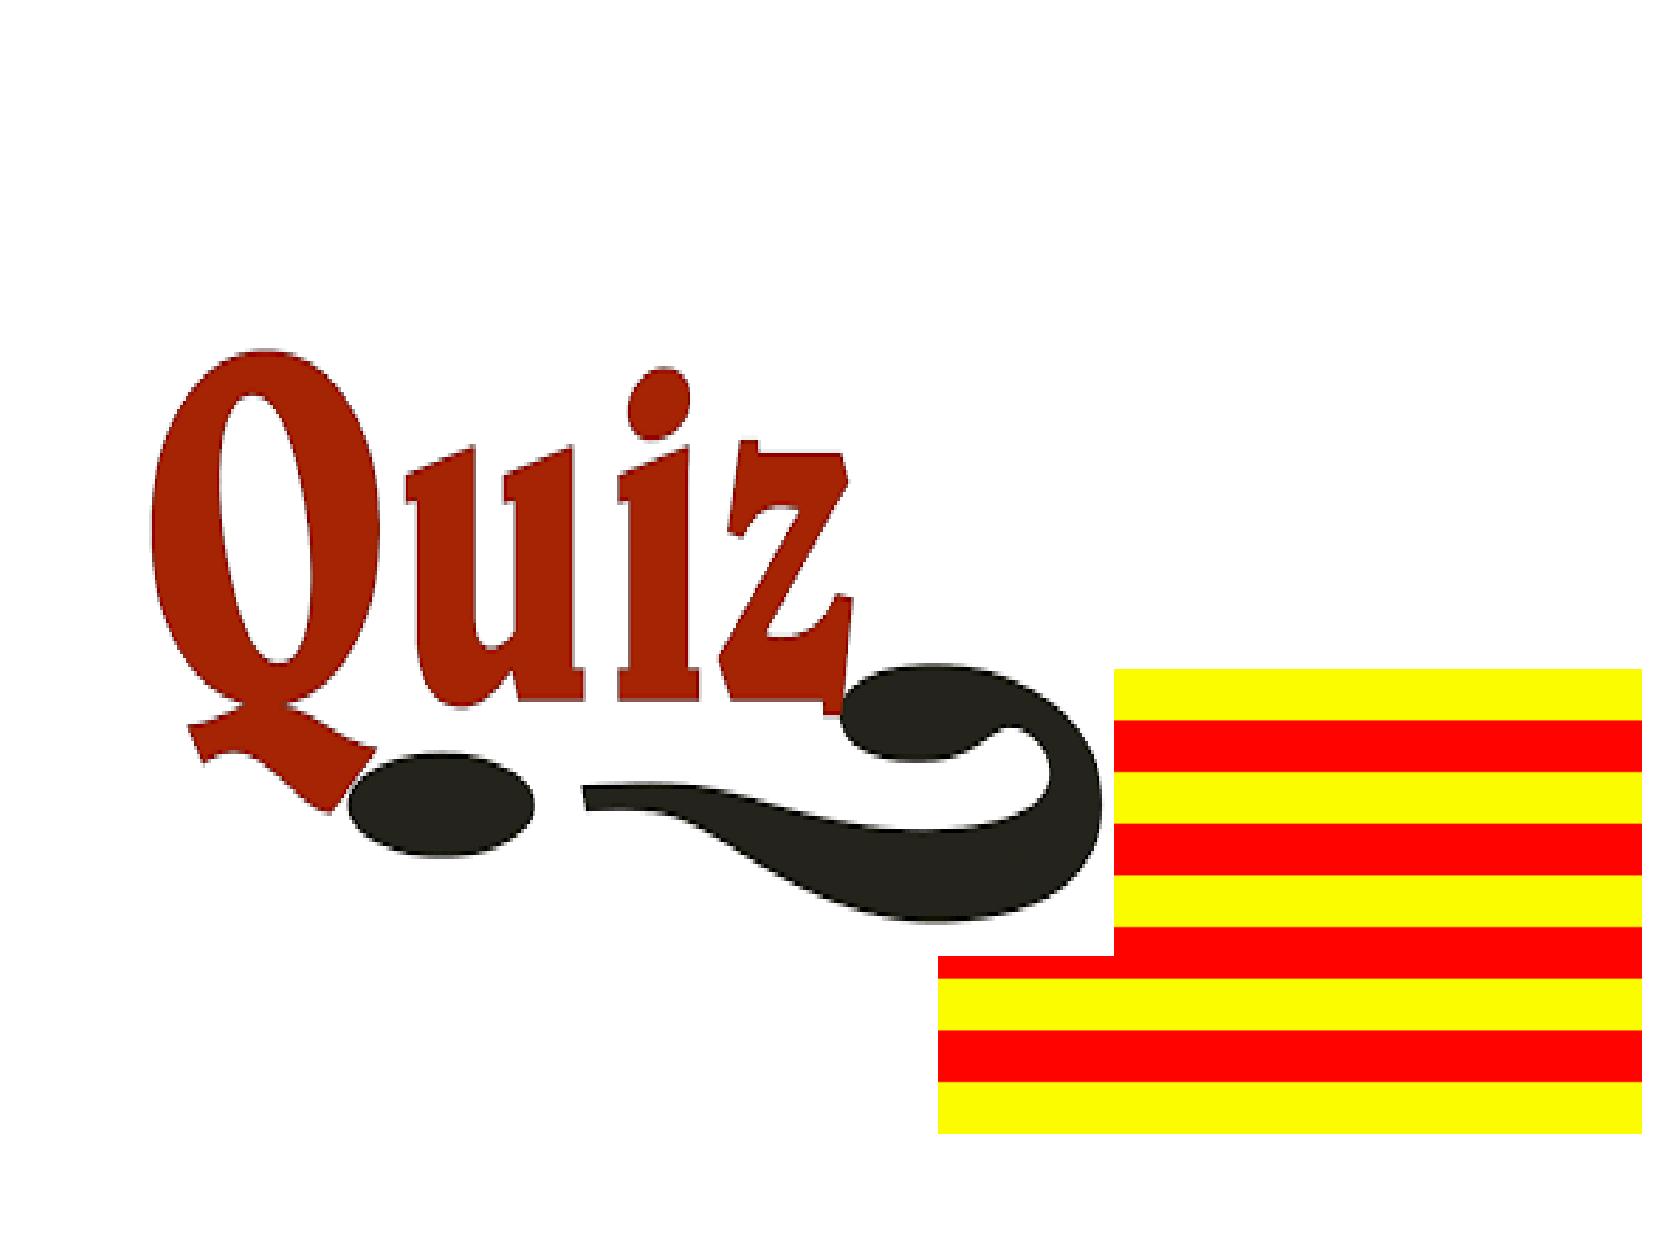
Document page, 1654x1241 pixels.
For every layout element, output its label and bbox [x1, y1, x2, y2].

picture [141, 318, 1642, 1134]
